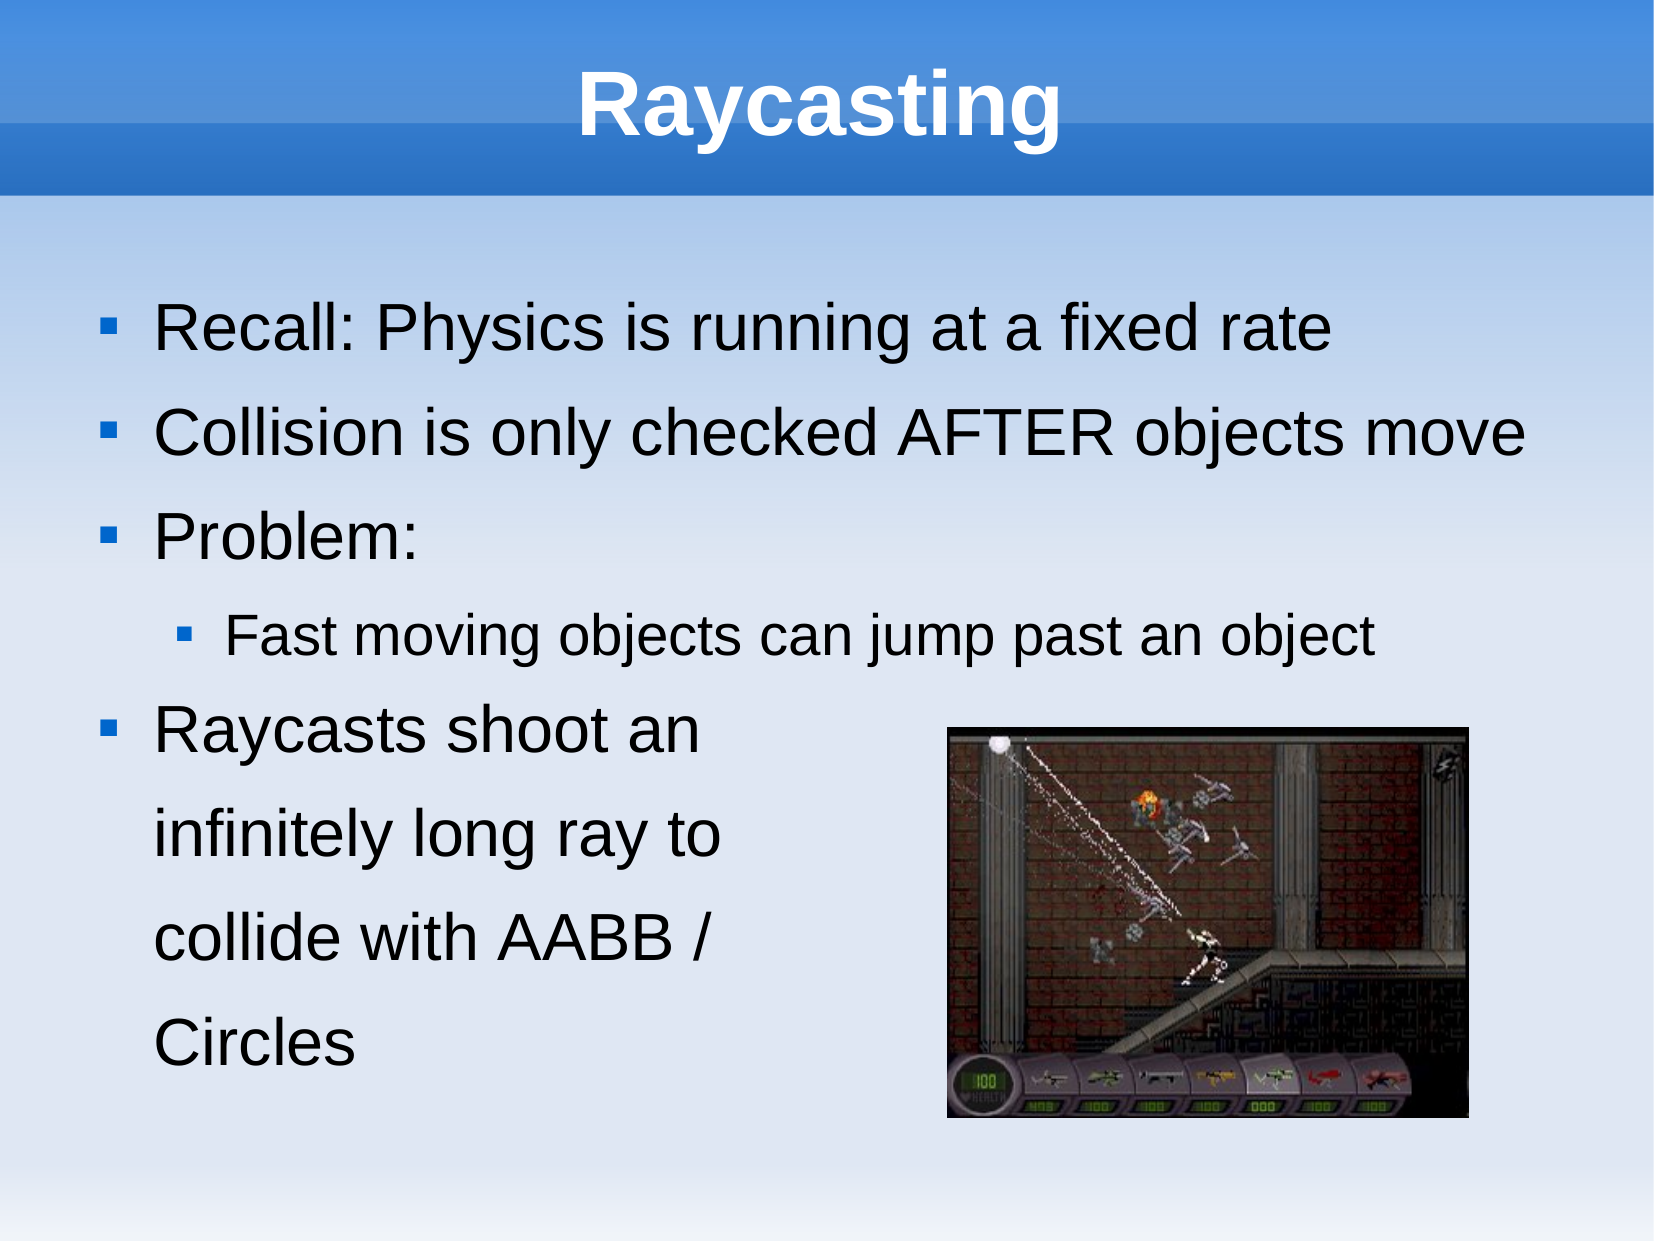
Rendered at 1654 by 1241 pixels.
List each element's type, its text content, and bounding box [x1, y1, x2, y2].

picture [0, 0, 1654, 1241]
list Recall: Physics is running at a fixed rate Collision is only checked AFTER objects move Problem: Fast moving objects can jump past an object Raycasts shoot an infinitely long ray to collide with AABB / Circles [82, 290, 1571, 1109]
title Raycasting [76, 0, 1565, 208]
